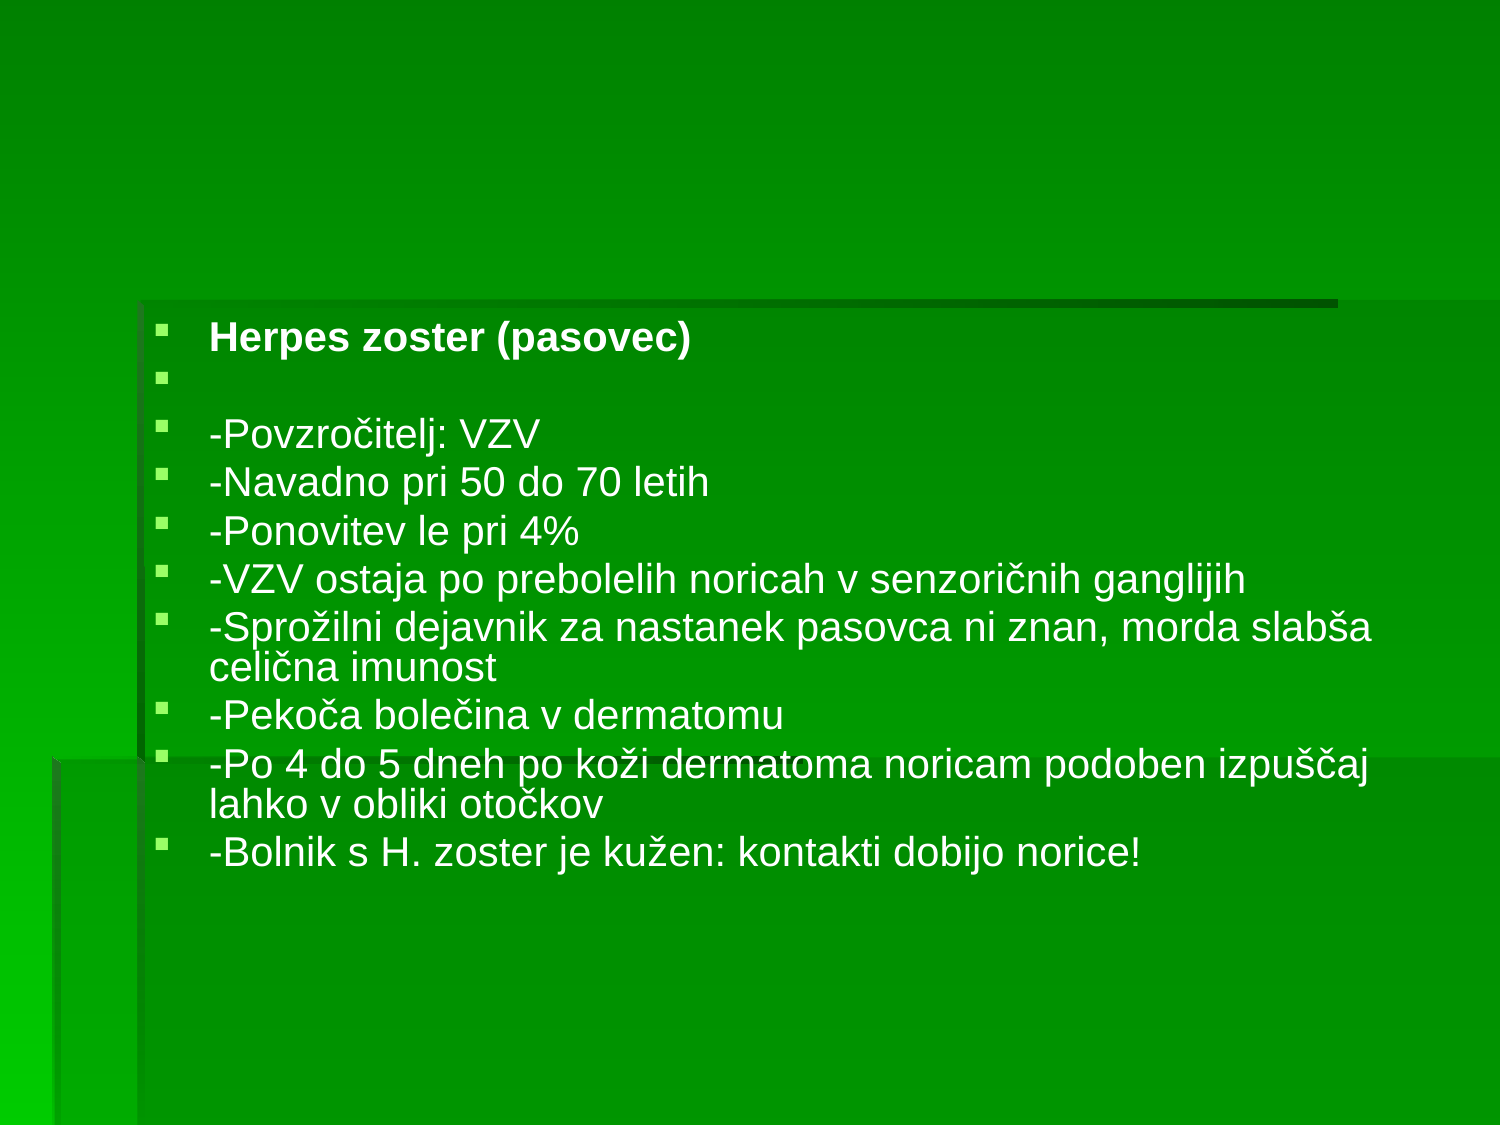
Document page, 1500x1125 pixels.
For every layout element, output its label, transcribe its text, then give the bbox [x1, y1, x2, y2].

list Herpes zoster (pasovec) -Povzročitelj: VZV -Navadno pri 50 do 70 letih -Ponovitev le pri 4% -VZV ostaja po prebolelih noricah v senzoričnih ganglijih -Sprožilni dejavnik za nastanek pasovca ni znan, morda slabša celična imunost -Pekoča bolečina v dermatomu -Po 4 do 5 dneh po koži dermatoma noricam podoben izpuščaj lahko v obliki otočkov -Bolnik s H. zoster je kužen: kontakti dobijo norice! [137, 312, 1451, 1000]
